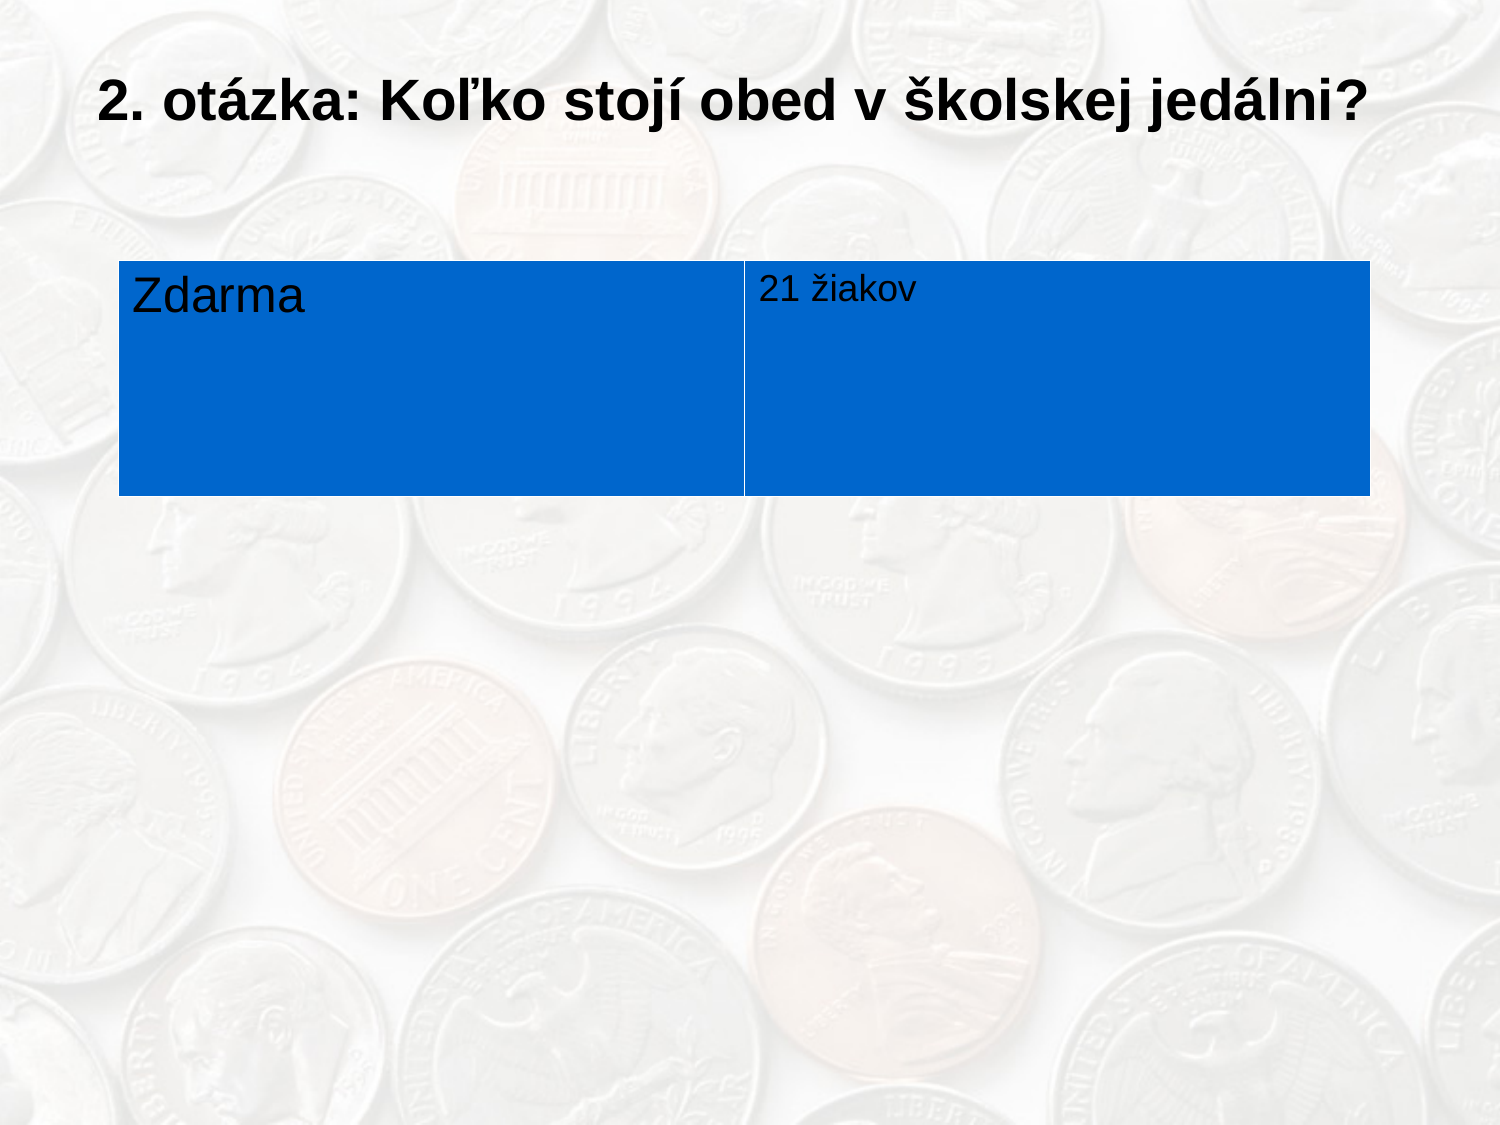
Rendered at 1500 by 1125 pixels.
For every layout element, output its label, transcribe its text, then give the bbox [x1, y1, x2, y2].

title 2. otázka: Koľko stojí obed v školskej jedálni? [70, 46, 1430, 154]
table_header 21 žiakov [745, 261, 1370, 496]
picture [0, 0, 1500, 1125]
table_header Zdarma [119, 261, 744, 496]
